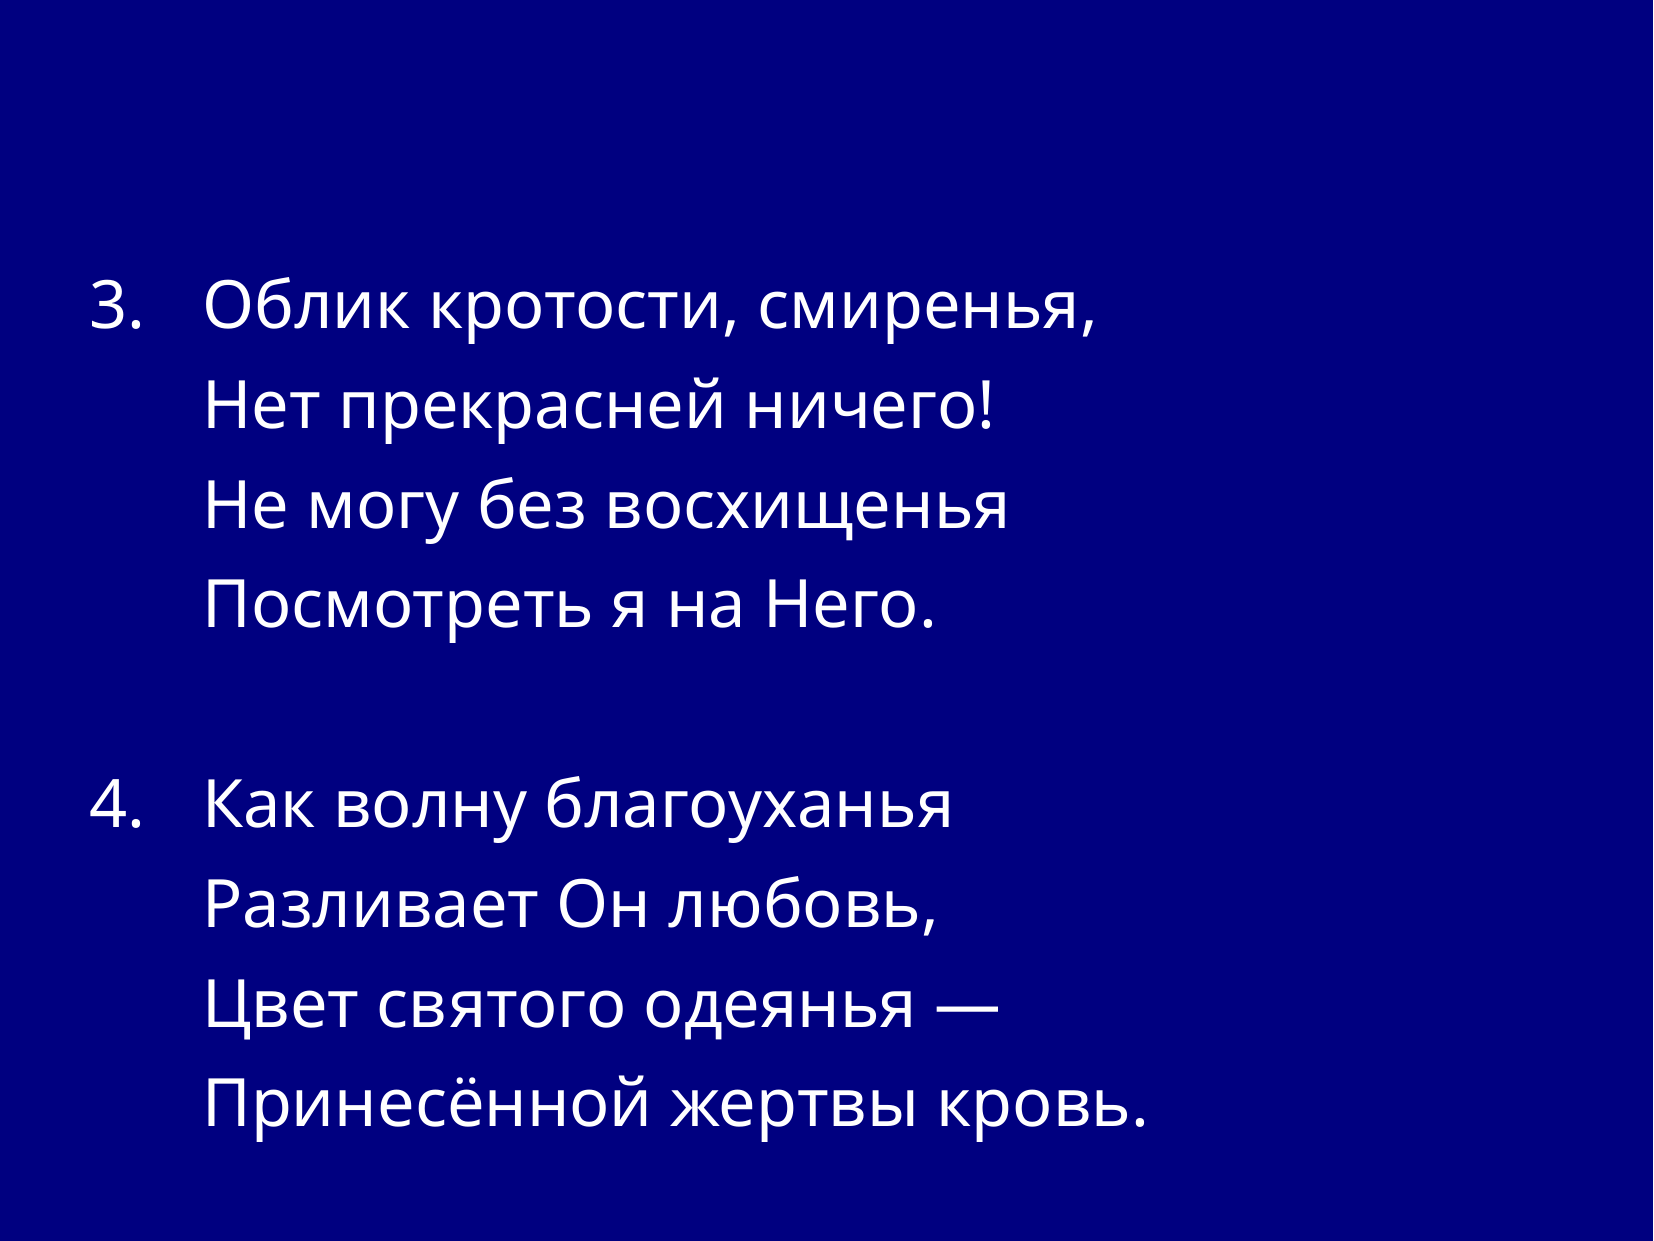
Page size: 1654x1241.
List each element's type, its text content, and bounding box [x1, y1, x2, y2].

text_box 3. Облик кротости, смиренья, Нет прекрасней ничего! Не могу без восхищенья Посмотреть я на Него. 4. Как волну благоуханья Разливает Он любовь, Цвет святого одеянья — Принесённой жертвы кровь. [75, 150, 1576, 1163]
